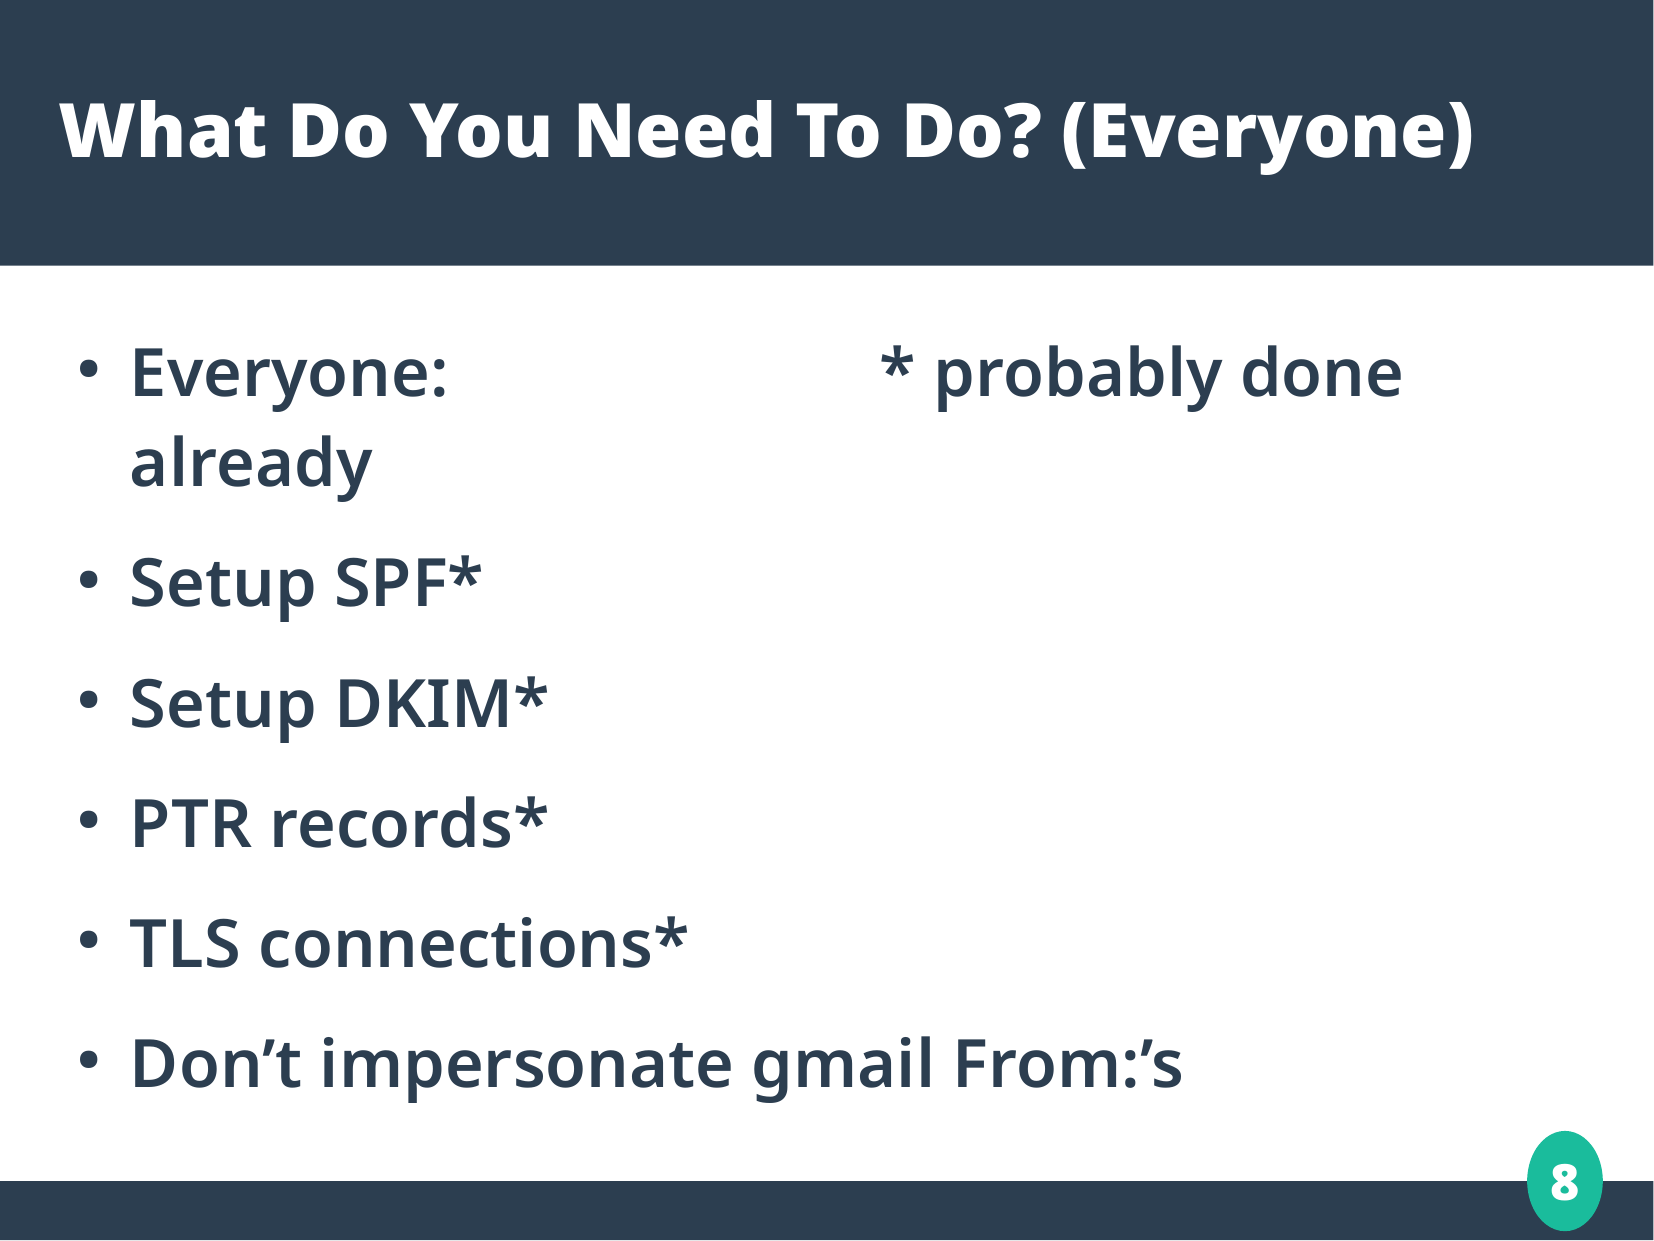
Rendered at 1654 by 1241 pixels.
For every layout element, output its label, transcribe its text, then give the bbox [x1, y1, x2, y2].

title What Do You Need To Do? (Everyone) [59, 49, 1595, 207]
list Everyone: * probably done already Setup SPF* Setup DKIM* PTR records* TLS connections* Don’t impersonate gmail From:’s [59, 324, 1595, 1152]
